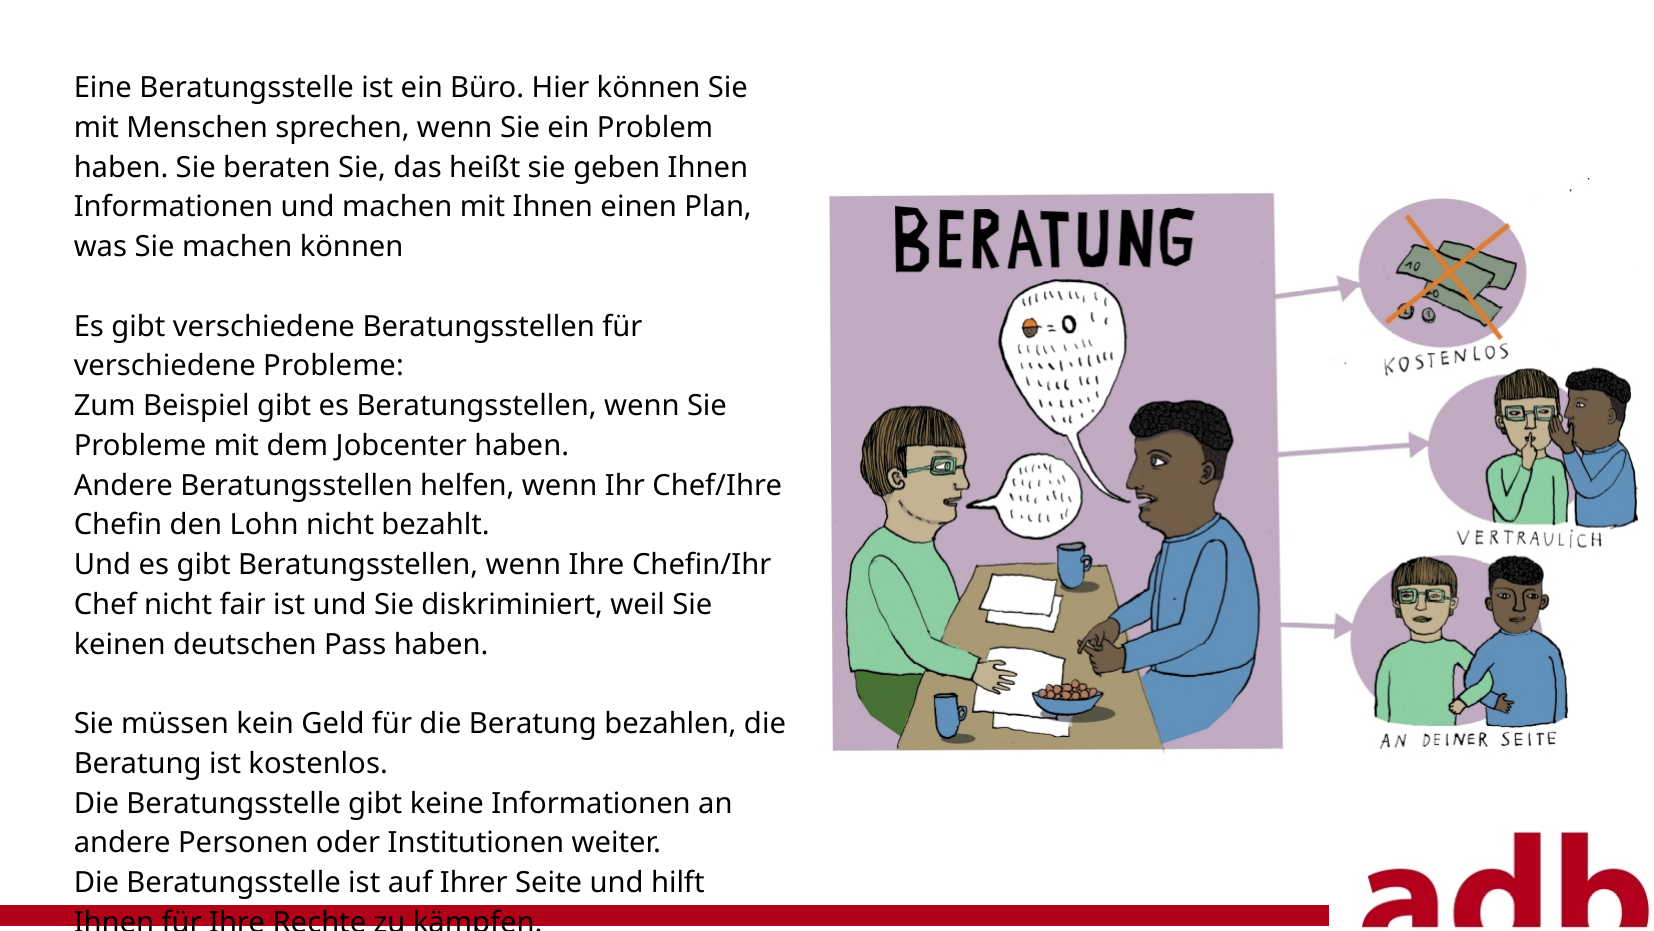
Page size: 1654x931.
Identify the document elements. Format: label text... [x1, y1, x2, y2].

text_box Eine Beratungsstelle ist ein Büro. Hier können Sie mit Menschen sprechen, wenn Sie ein Problem haben. Sie beraten Sie, das heißt sie geben Ihnen Informationen und machen mit Ihnen einen Plan, was Sie machen können Es gibt verschiedene Beratungsstellen für verschiedene Probleme: Zum Beispiel gibt es Beratungsstellen, wenn Sie Probleme mit dem Jobcenter haben. Andere Beratungsstellen helfen, wenn Ihr Chef/Ihre Chefin den Lohn nicht bezahlt. Und es gibt Beratungsstellen, wenn Ihre Chefin/Ihr Chef nicht fair ist und Sie diskriminiert, weil Sie keinen deutschen Pass haben. Sie müssen kein Geld für die Beratung bezahlen, die Beratung ist kostenlos. Die Beratungsstelle gibt keine Informationen an andere Personen oder Institutionen weiter. Die Beratungsstelle ist auf Ihrer Seite und hilft Ihnen für Ihre Rechte zu kämpfen. [59, 59, 804, 891]
picture [1358, 830, 1654, 931]
picture [820, 177, 1654, 768]
